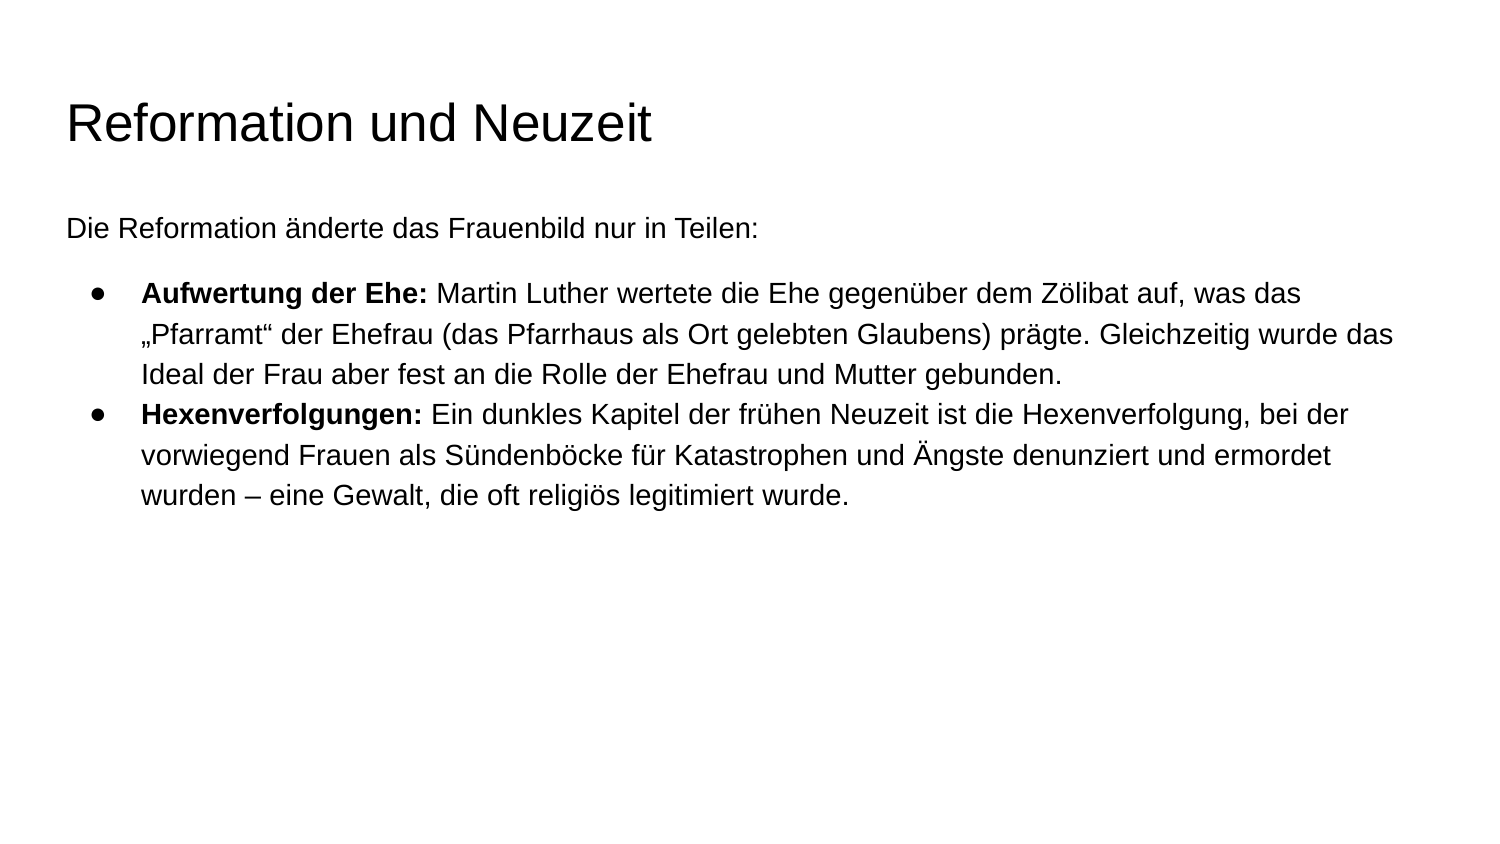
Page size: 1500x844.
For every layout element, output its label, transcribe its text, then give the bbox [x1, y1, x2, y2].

title Reformation und Neuzeit [51, 72, 1449, 167]
list Die Reformation änderte das Frauenbild nur in Teilen: Aufwertung der Ehe: Martin Luther wertete die Ehe gegenüber dem Zölibat auf, was das „Pfarramt“ der Ehefrau (das Pfarrhaus als Ort gelebten Glaubens) prägte. Gleichzeitig wurde das Ideal der Frau aber fest an die Rolle der Ehefrau und Mutter gebunden. Hexenverfolgungen: Ein dunkles Kapitel der frühen Neuzeit ist die Hexenverfolgung, bei der vorwiegend Frauen als Sündenböcke für Katastrophen und Ängste denunziert und ermordet wurden – eine Gewalt, die oft religiös legitimiert wurde. [51, 189, 1449, 750]
